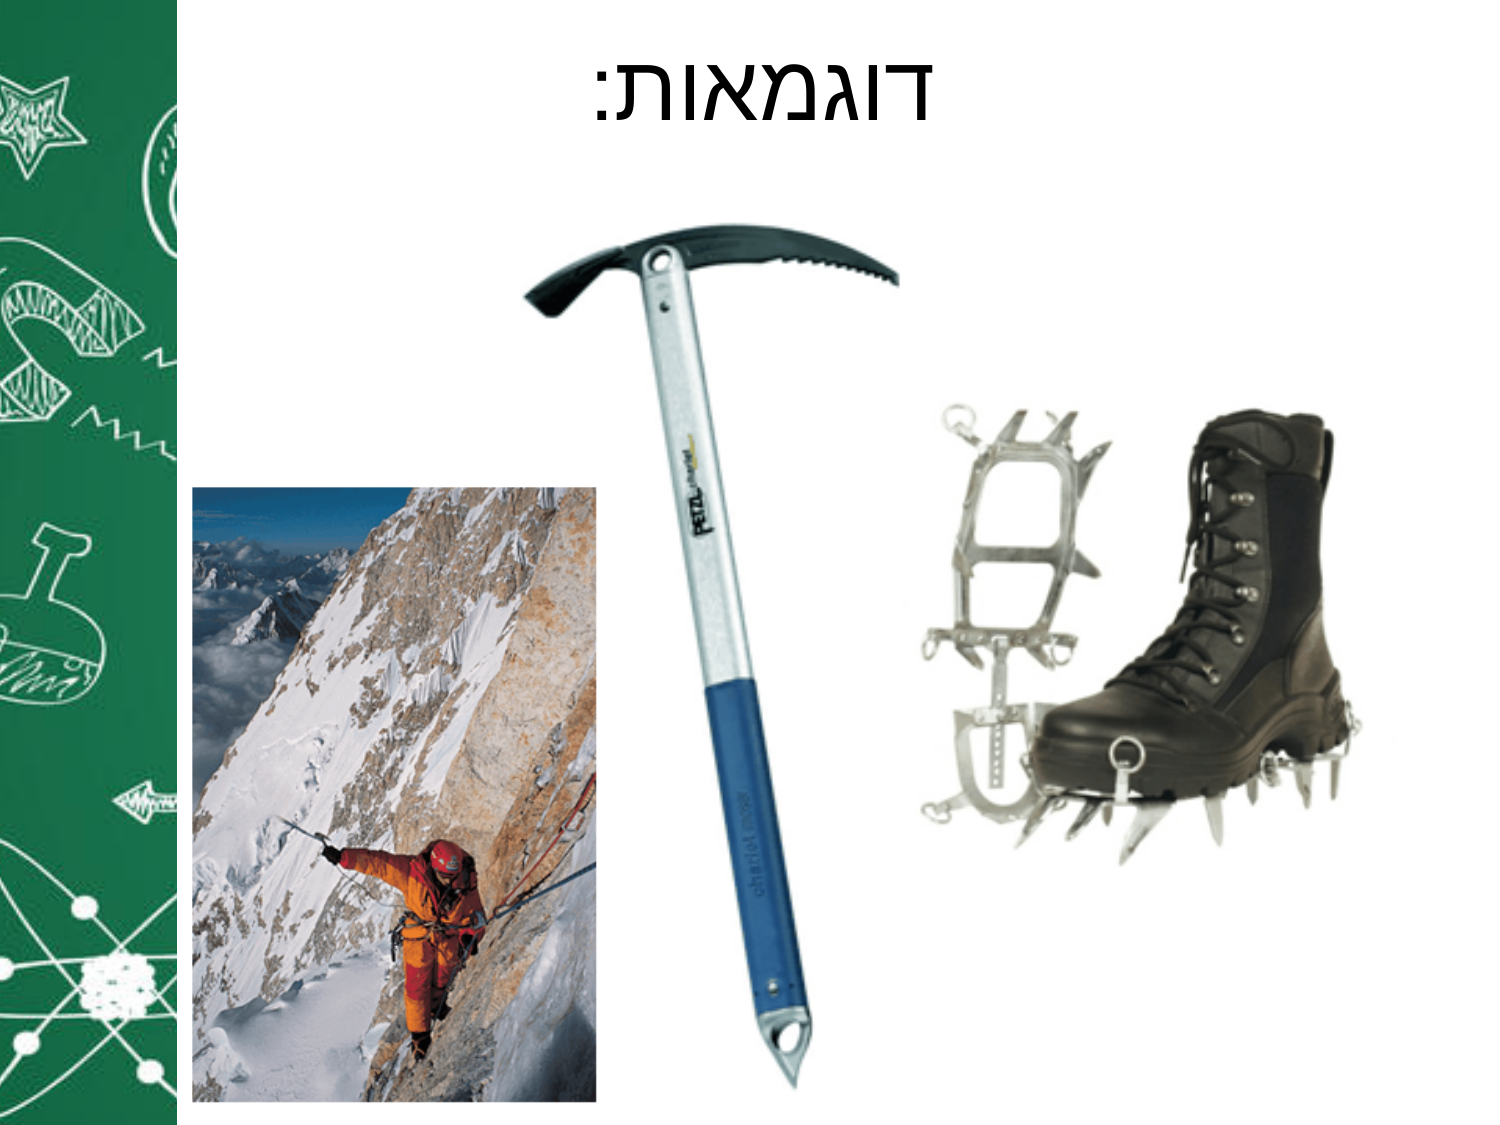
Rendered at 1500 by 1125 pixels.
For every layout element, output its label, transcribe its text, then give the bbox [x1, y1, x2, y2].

picture [191, 214, 1398, 1104]
picture [0, 0, 177, 1125]
title דוגמאות: [177, 21, 1425, 173]
